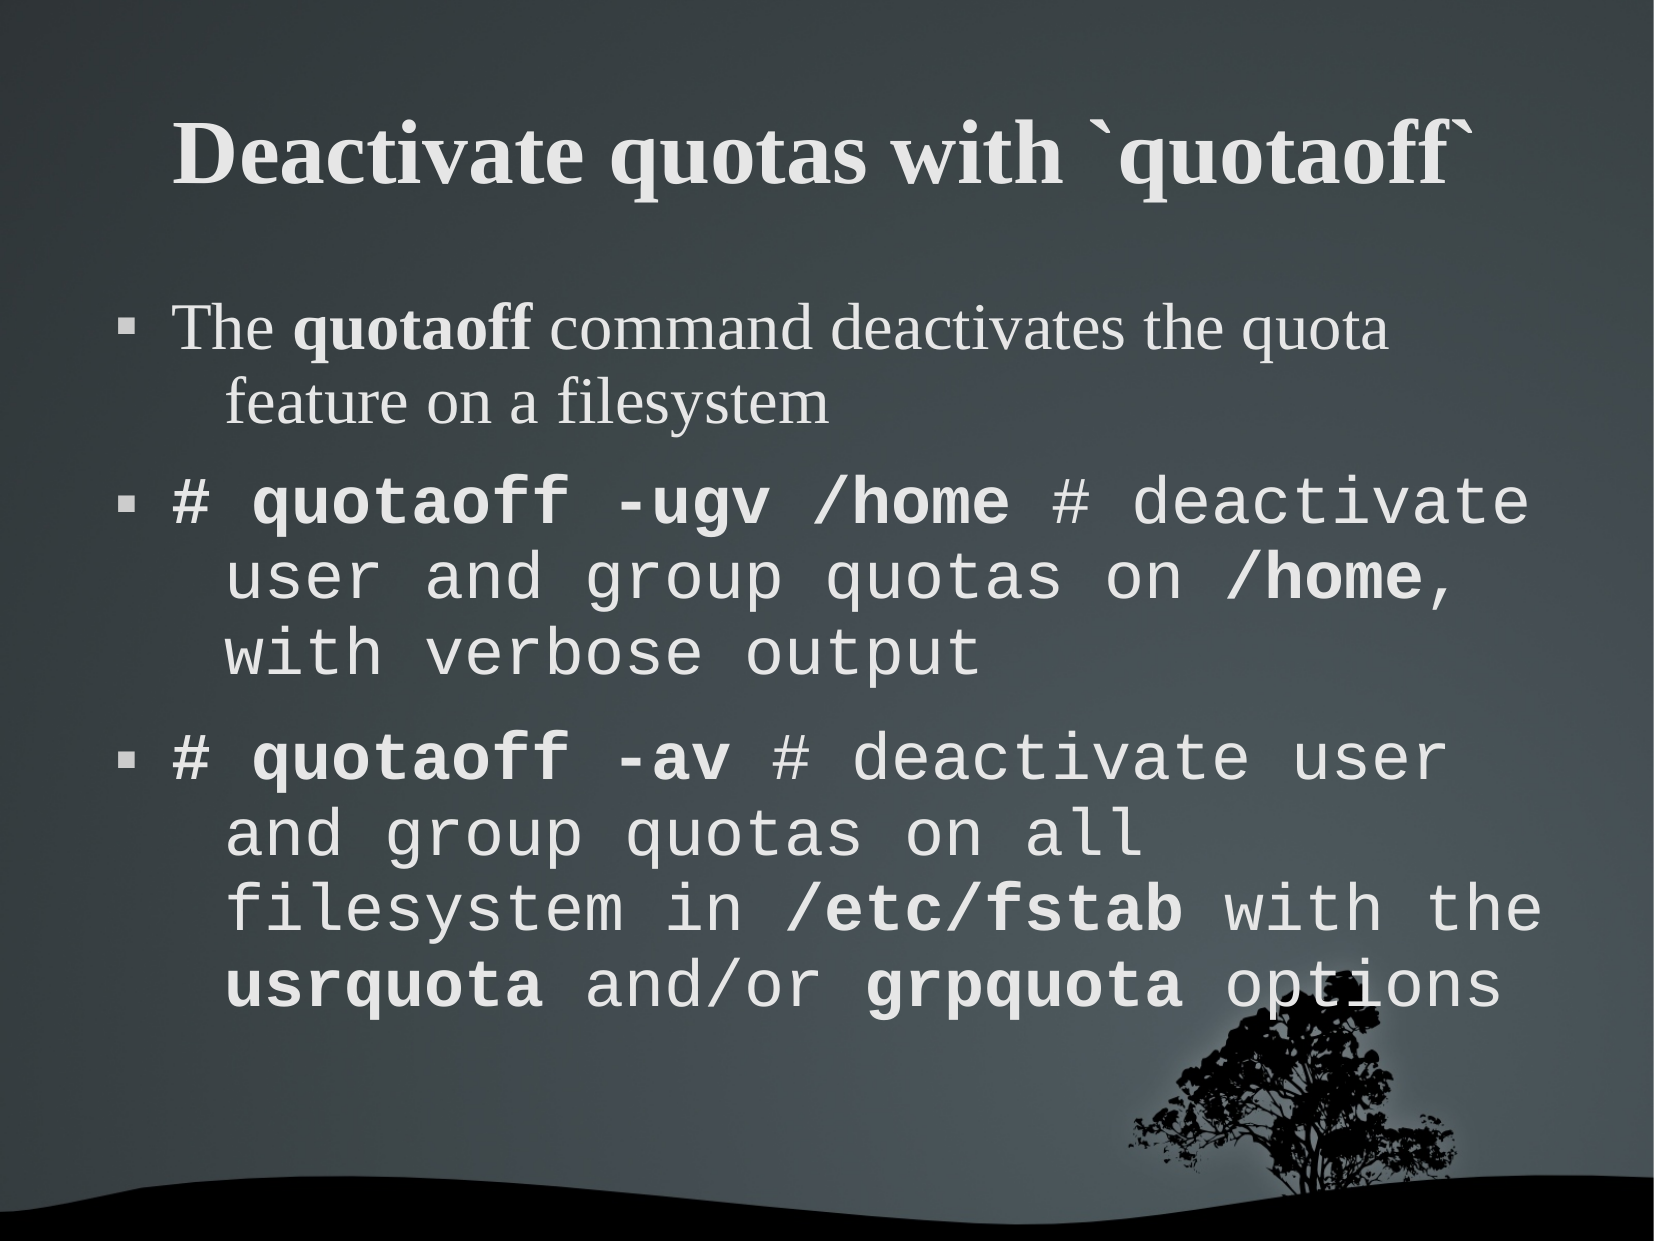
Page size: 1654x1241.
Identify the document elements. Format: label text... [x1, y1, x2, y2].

title Deactivate quotas with `quotaoff` [82, 33, 1571, 273]
list The quotaoff command deactivates the quota feature on a filesystem # quotaoff -ugv /home # deactivate user and group quotas on /home, with verbose output # quotaoff -av # deactivate user and group quotas on all filesystem in /etc/fstab with the usrquota and/or grpquota options [82, 290, 1571, 1116]
picture [0, 0, 1654, 1241]
